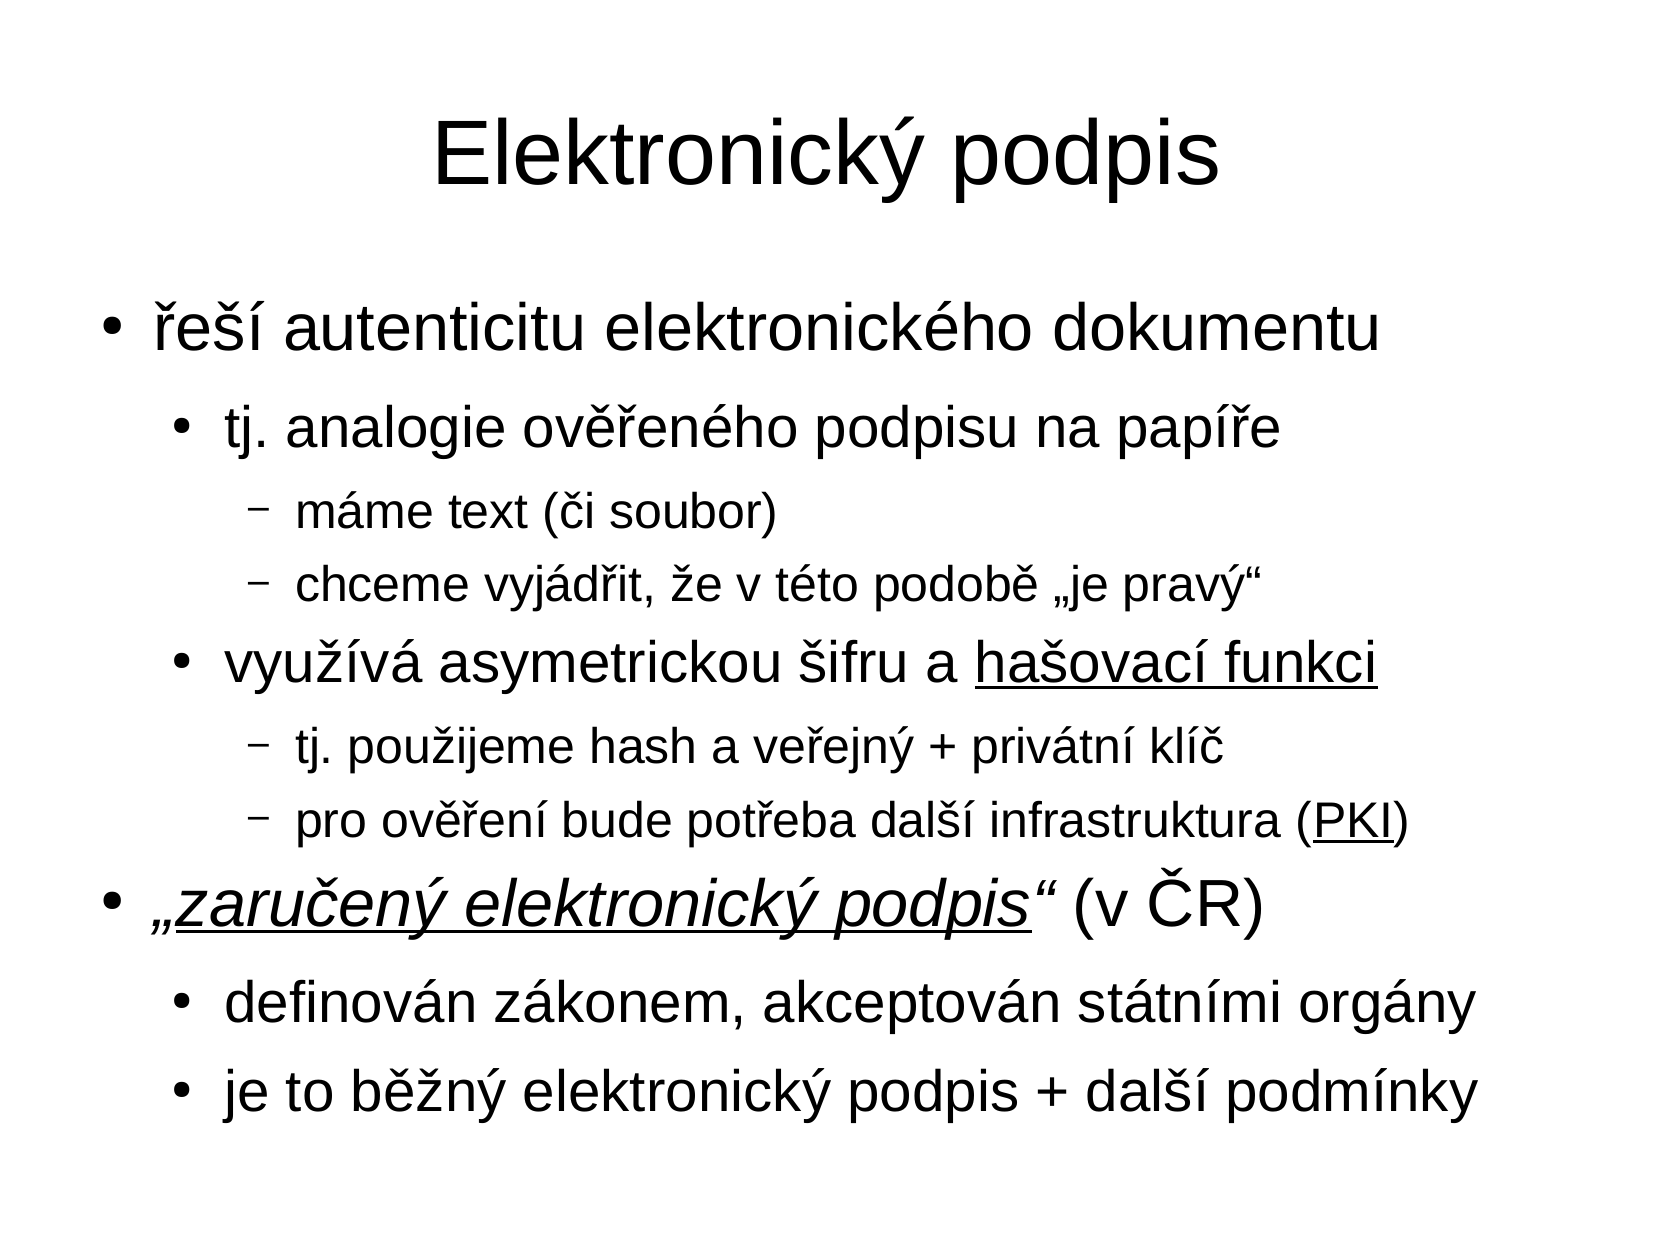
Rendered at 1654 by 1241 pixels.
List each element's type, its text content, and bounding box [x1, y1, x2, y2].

title Elektronický podpis [82, 49, 1571, 257]
list řeší autenticitu elektronického dokumentu tj. analogie ověřeného podpisu na papíře máme text (či soubor) chceme vyjádřit, že v této podobě „je pravý“ využívá asymetrickou šifru a hašovací funkci tj. použijeme hash a veřejný + privátní klíč pro ověření bude potřeba další infrastruktura (PKI) „zaručený elektronický podpis“ (v ČR) definován zákonem, akceptován státními orgány je to běžný elektronický podpis + další podmínky [82, 290, 1571, 1124]
